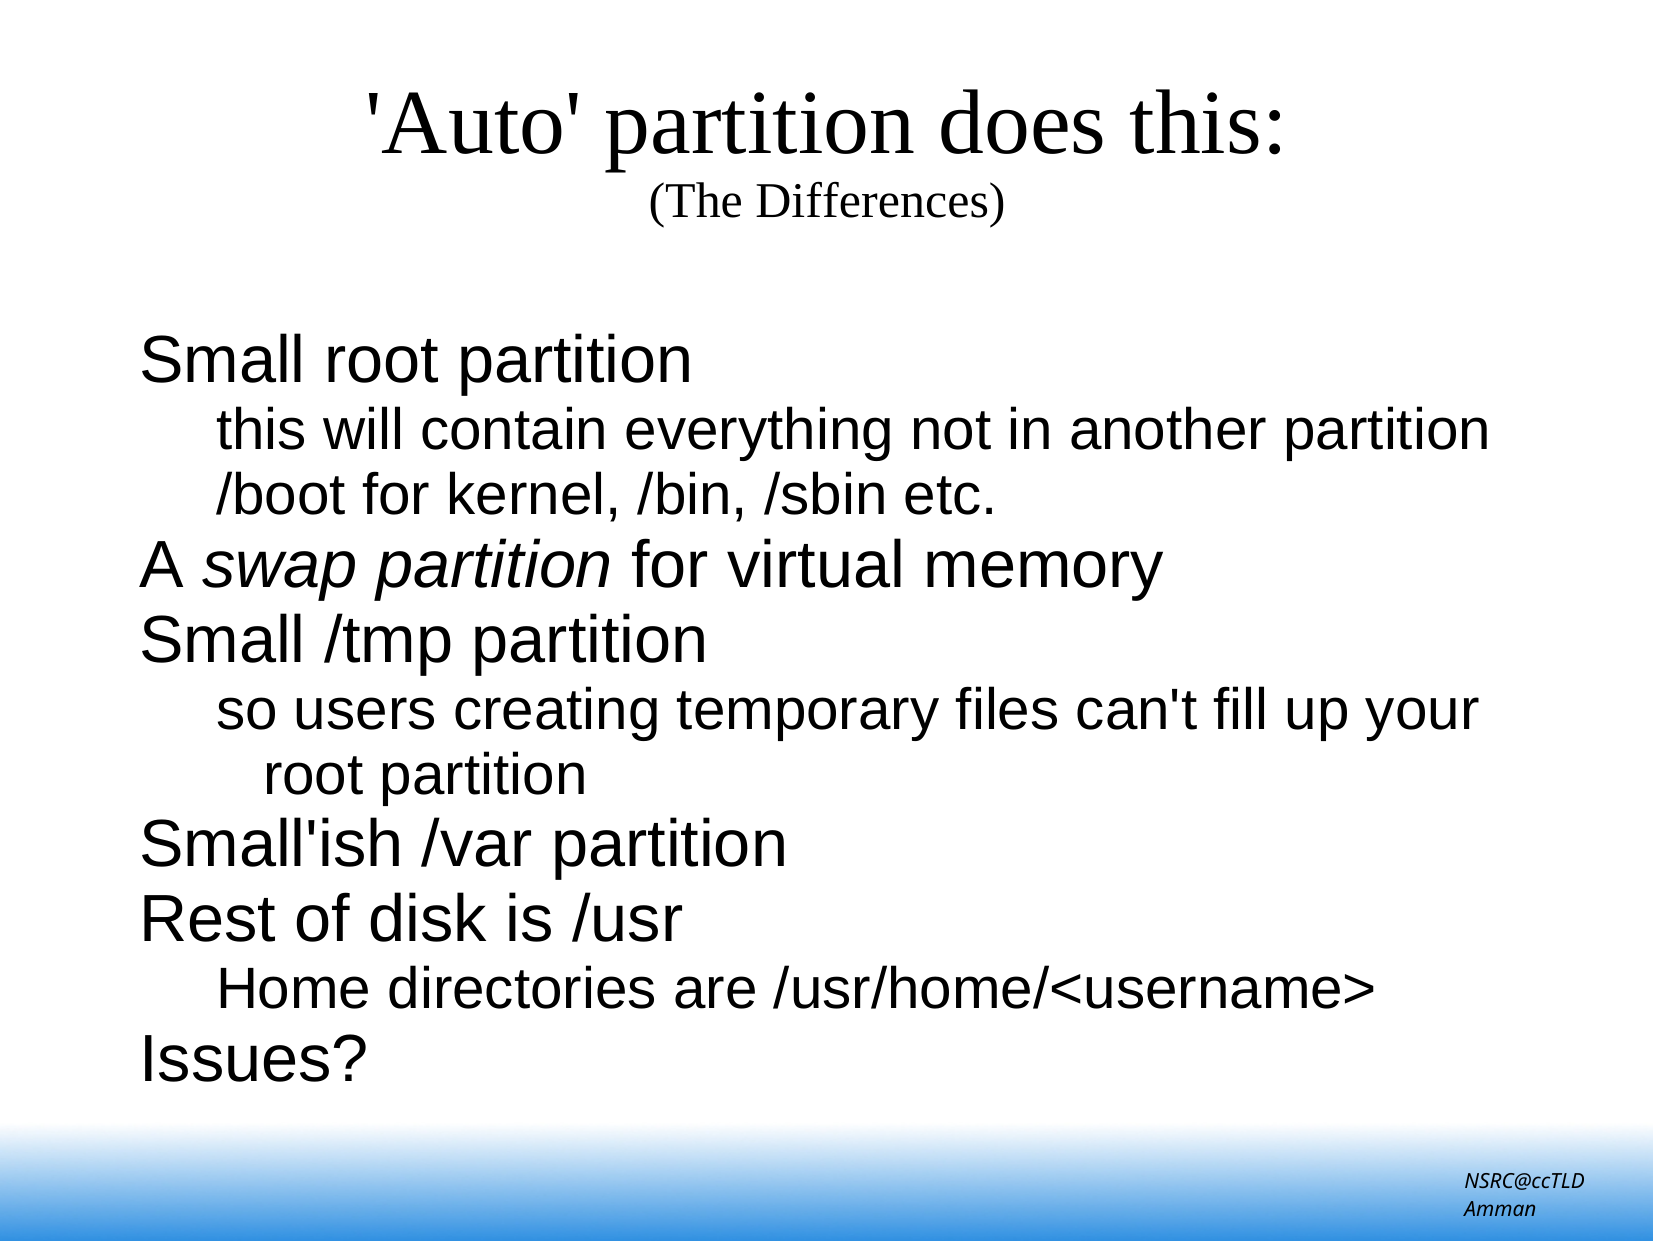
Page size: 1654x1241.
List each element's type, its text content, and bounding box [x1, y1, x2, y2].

list Small root partition this will contain everything not in another partition /boot for kernel, /bin, /sbin etc. A swap partition for virtual memory Small /tmp partition so users creating temporary files can't fill up your root partition Small'ish /var partition Rest of disk is /usr Home directories are /usr/home/<username> Issues? [121, 322, 1561, 1133]
title 'Auto' partition does this: (The Differences) [121, 46, 1534, 254]
picture [0, 1122, 1653, 1241]
